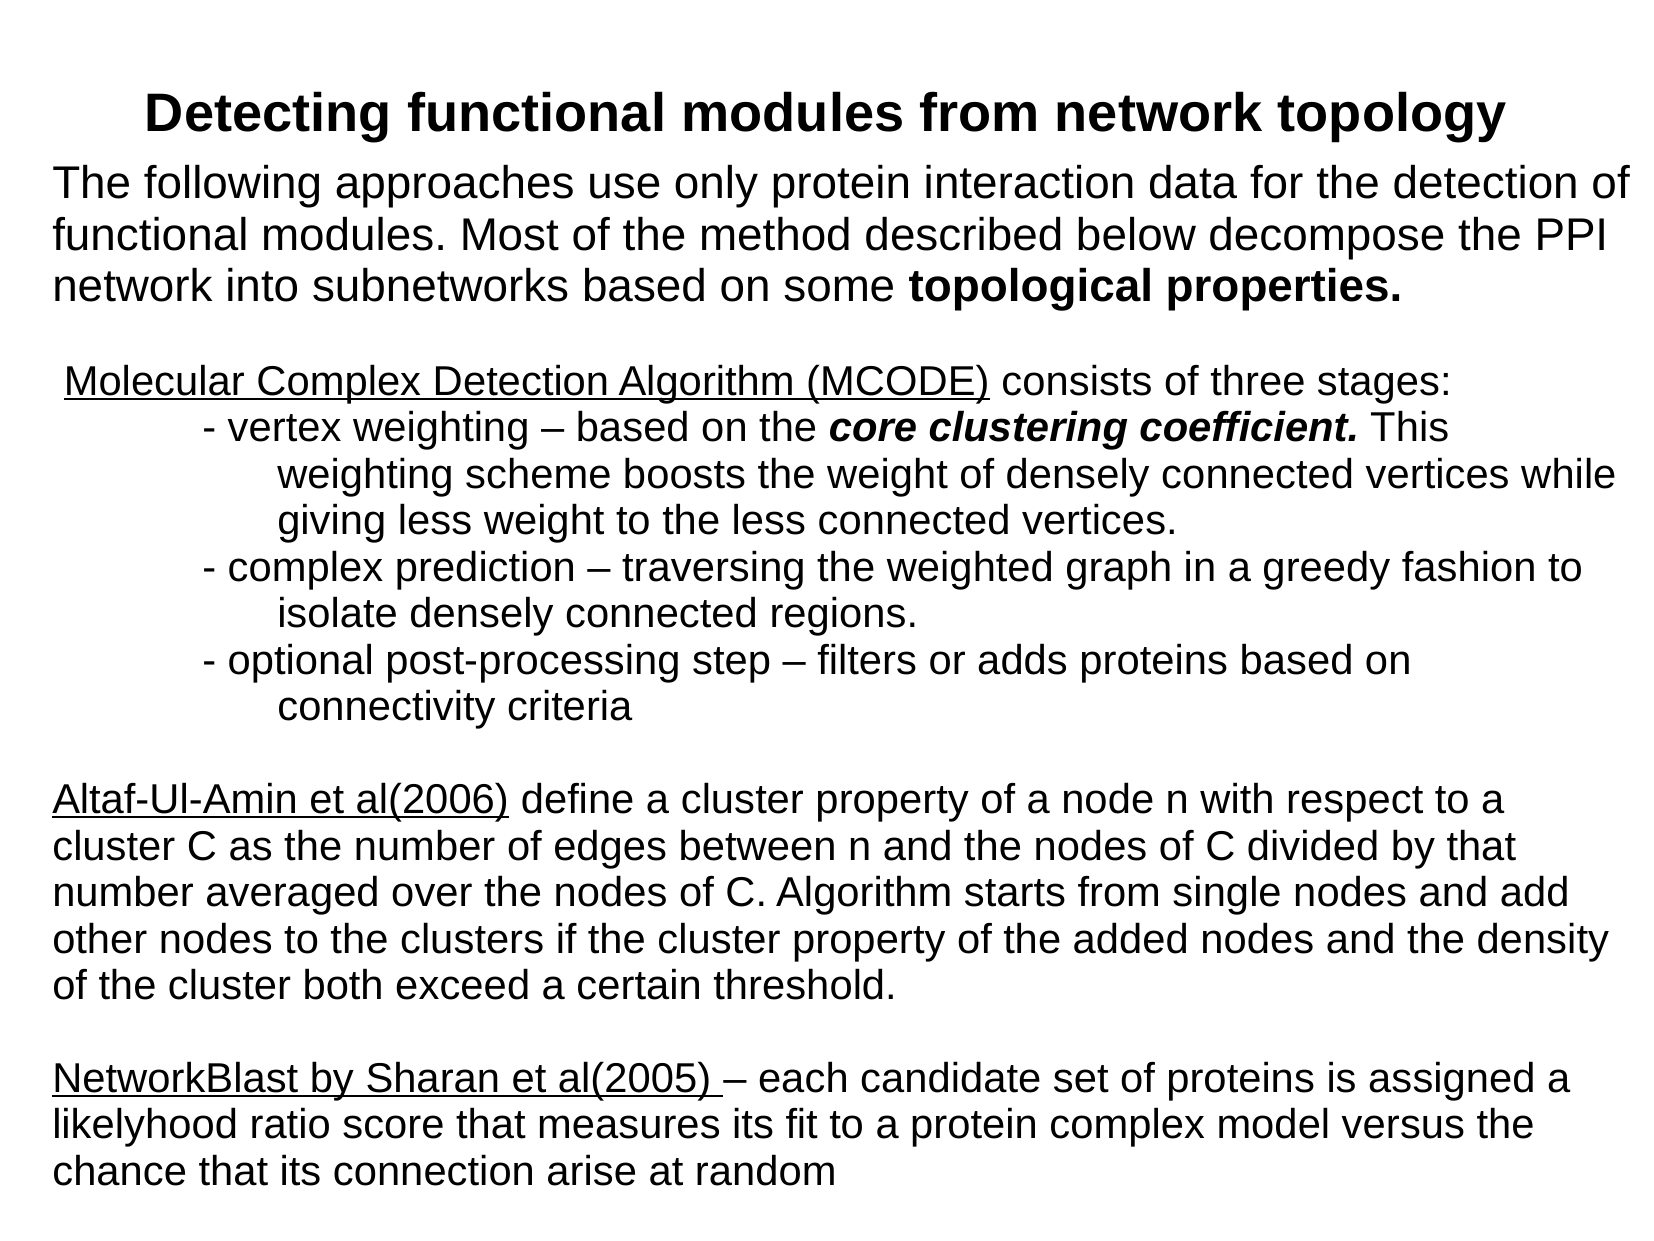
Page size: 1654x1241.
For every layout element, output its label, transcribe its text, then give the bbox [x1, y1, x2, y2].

text_box Detecting functional modules from network topology [95, 75, 1559, 150]
text_box The following approaches use only protein interaction data for the detection of functional modules. Most of the method described below decompose the PPI network into subnetworks based on some topological properties. Molecular Complex Detection Algorithm (MCODE) consists of three stages: - vertex weighting – based on the core clustering coefficient. This weighting scheme boosts the weight of densely connected vertices while giving less weight to the less connected vertices. - complex prediction – traversing the weighted graph in a greedy fashion to isolate densely connected regions. - optional post-processing step – filters or adds proteins based on connectivity criteria Altaf-Ul-Amin et al(2006) define a cluster property of a node n with respect to a cluster C as the number of edges between n and the nodes of C divided by that number averaged over the nodes of C. Algorithm starts from single nodes and add other nodes to the clusters if the cluster property of the added nodes and the density of the cluster both exceed a certain threshold. NetworkBlast by Sharan et al(2005) – each candidate set of proteins is assigned a likelyhood ratio score that measures its fit to a protein complex model versus the chance that its connection arise at random [37, 150, 1651, 1210]
